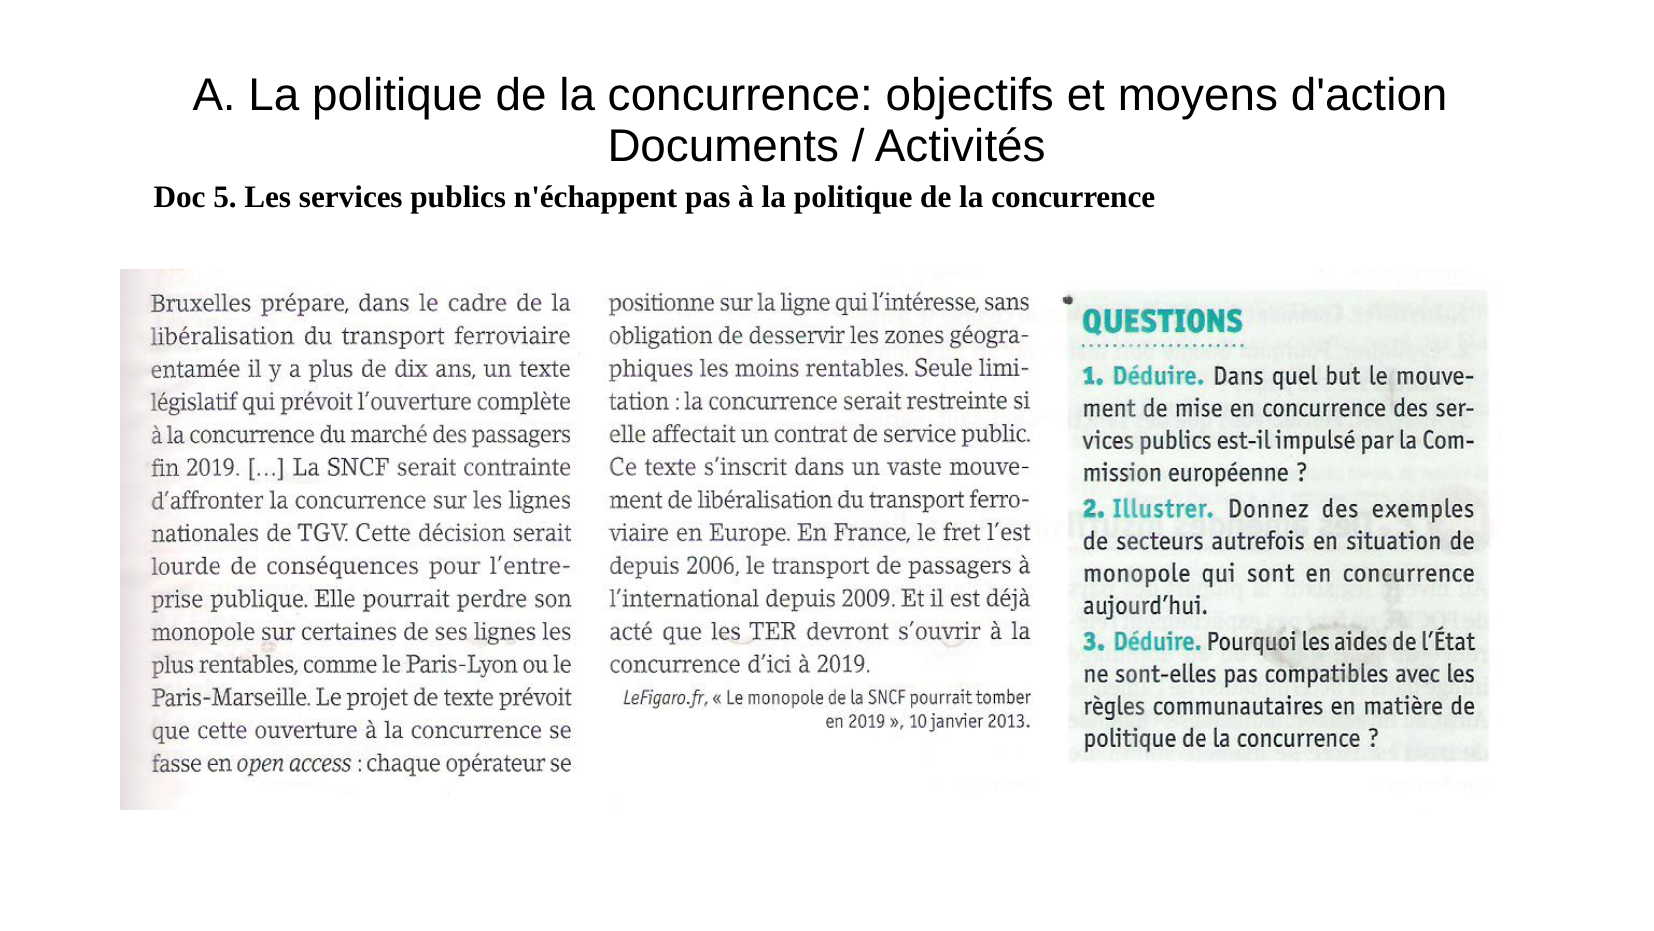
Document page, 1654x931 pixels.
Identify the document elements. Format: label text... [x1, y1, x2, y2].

list Doc 5. Les services publics n'échappent pas à la politique de la concurrence [82, 180, 1571, 871]
picture [120, 269, 1501, 811]
title A. La politique de la concurrence: objectifs et moyens d'action Documents / Activités [82, 60, 1571, 180]
